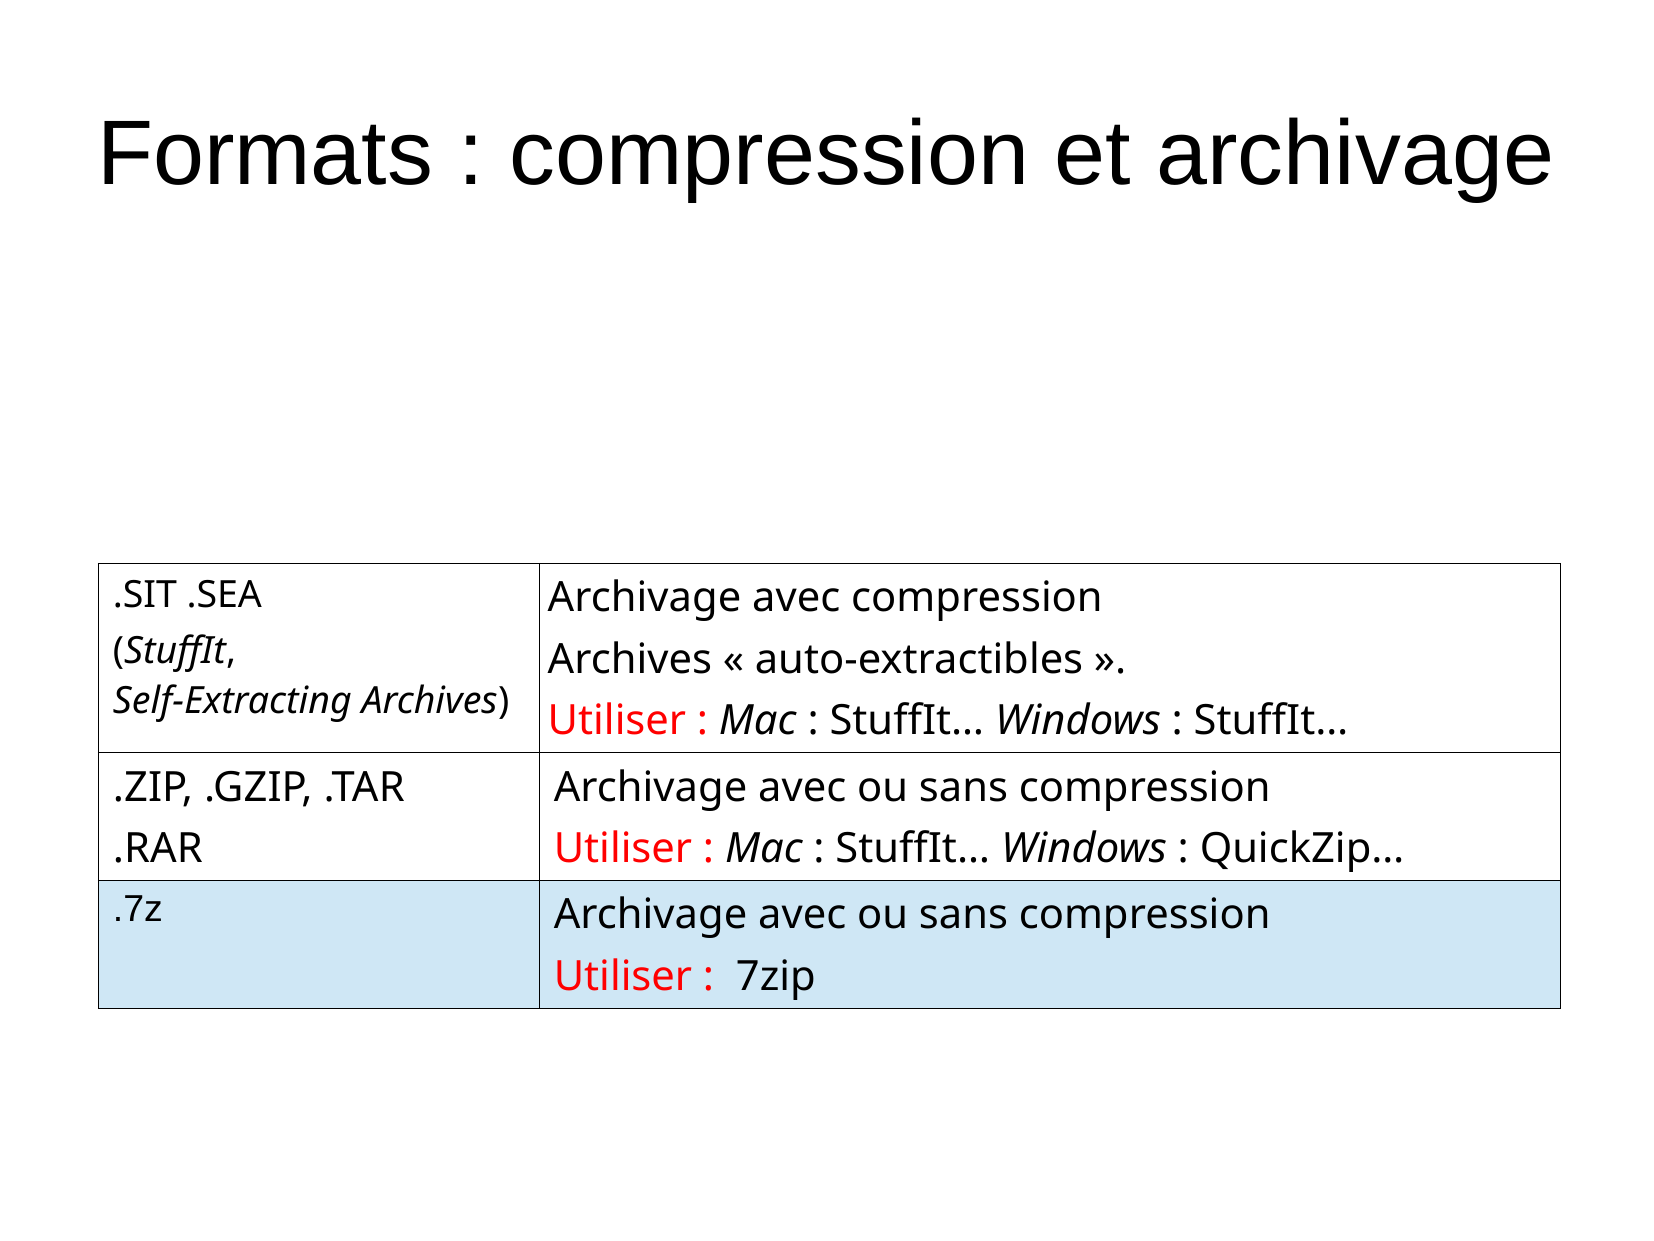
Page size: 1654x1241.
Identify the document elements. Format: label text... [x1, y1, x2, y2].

table_cell Archivage avec ou sans compression Utiliser : Mac : StuffIt… Windows : QuickZip… [540, 753, 1560, 880]
table_header Archivage avec compression Archives « auto-extractibles ». Utiliser : Mac : StuffIt… Windows : StuffIt… [540, 564, 1560, 752]
title Formats : compression et archivage [82, 49, 1571, 257]
table_cell .ZIP, .GZIP, .TAR .RAR [99, 753, 539, 880]
table_header .SIT .SEA (StuffIt, Self-Extracting Archives) [99, 564, 539, 752]
table_cell .7z [99, 881, 539, 1008]
table_cell Archivage avec ou sans compression Utiliser : 7zip [540, 881, 1560, 1008]
